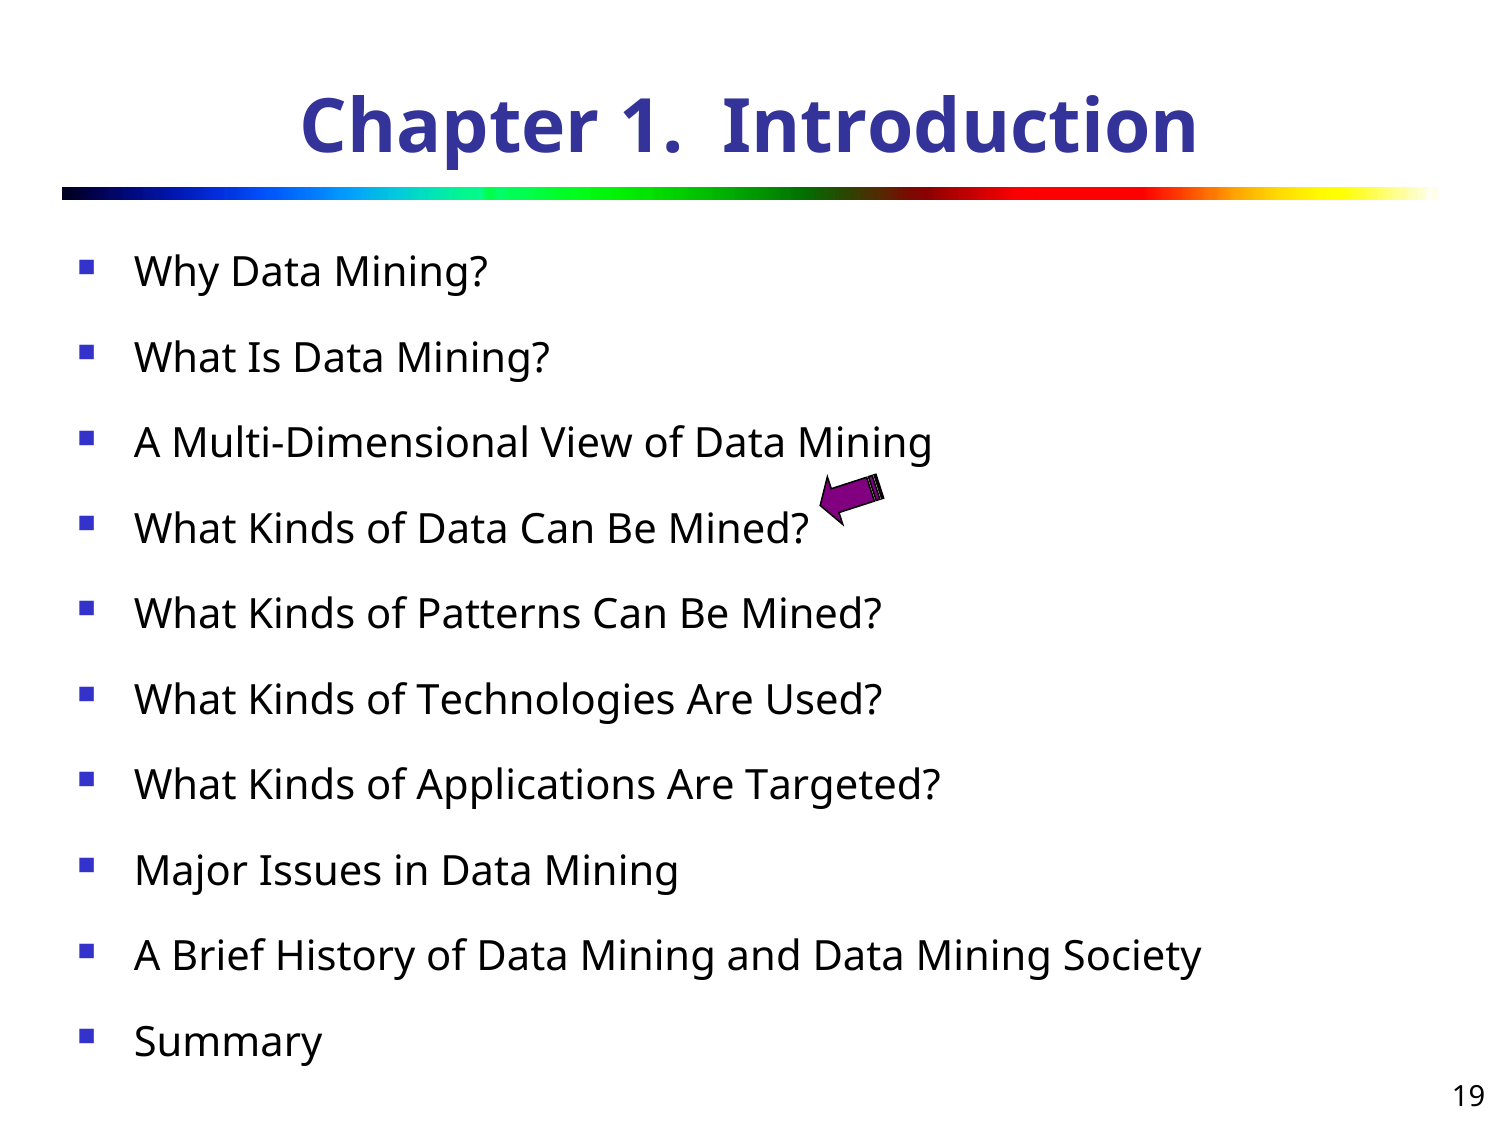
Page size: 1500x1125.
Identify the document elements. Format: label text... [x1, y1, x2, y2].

list Why Data Mining? What Is Data Mining? A Multi-Dimensional View of Data Mining What Kinds of Data Can Be Mined? What Kinds of Patterns Can Be Mined? What Kinds of Technologies Are Used? What Kinds of Applications Are Targeted? Major Issues in Data Mining A Brief History of Data Mining and Data Mining Society Summary [62, 212, 1413, 1075]
text_box [820, 474, 884, 525]
text_box <number> [1187, 1050, 1500, 1125]
title Chapter 1. Introduction [62, 37, 1438, 175]
